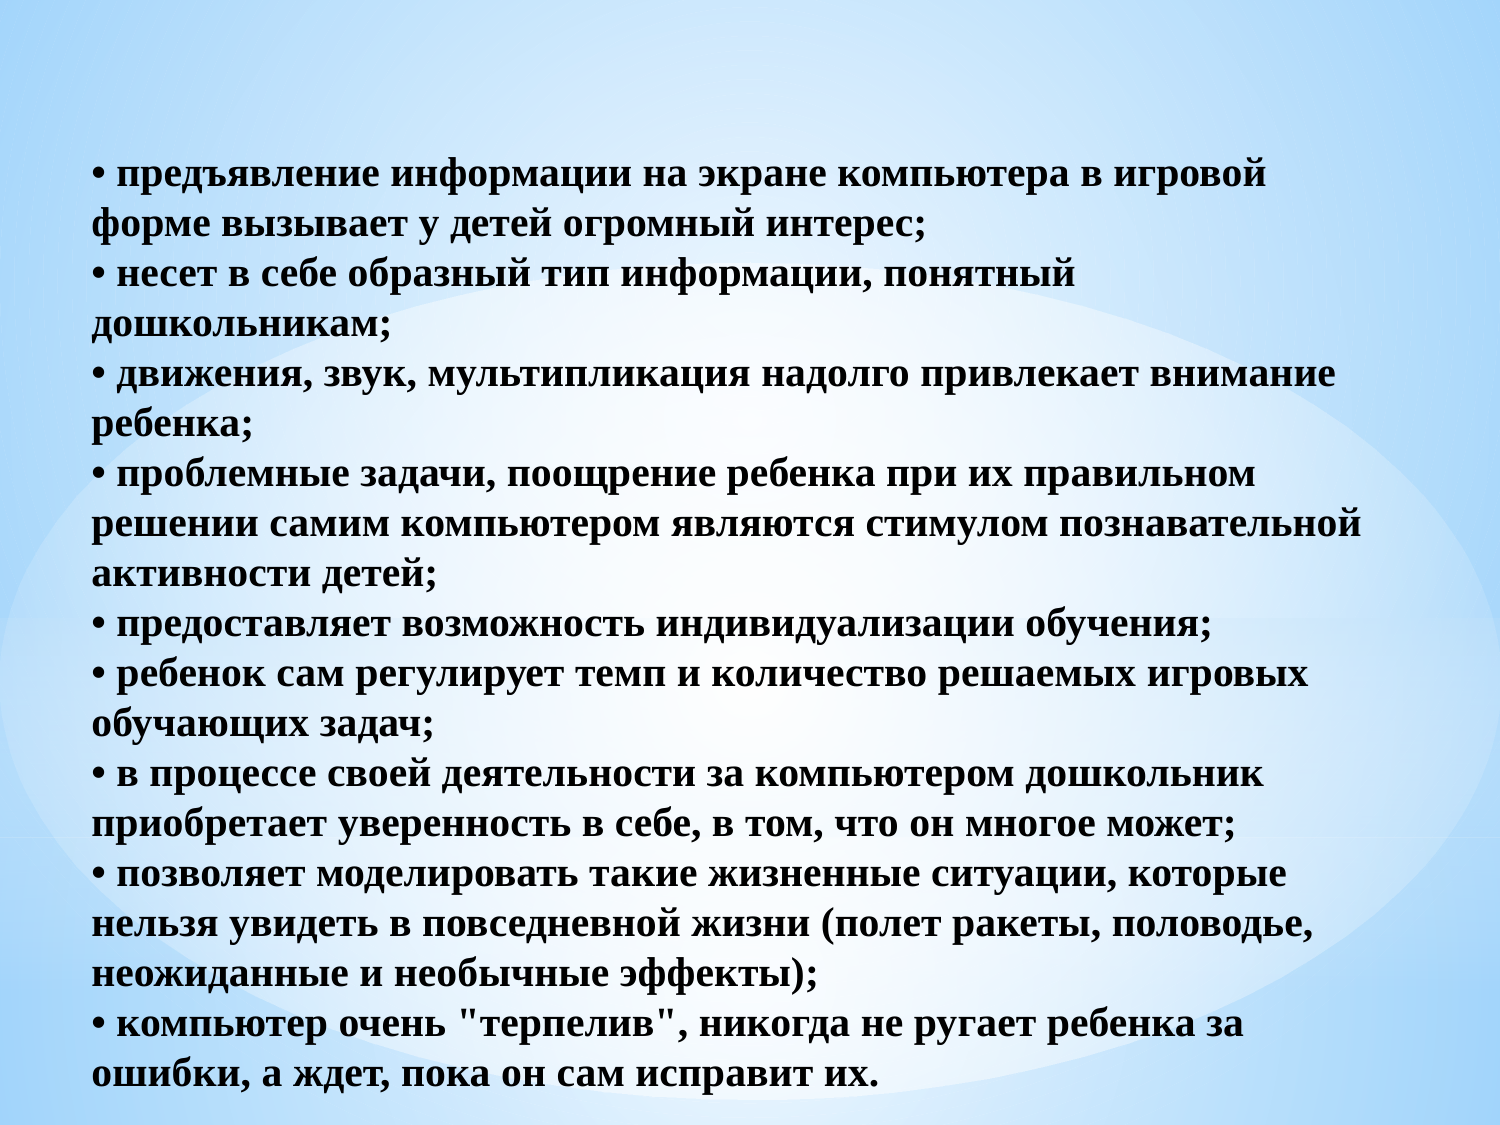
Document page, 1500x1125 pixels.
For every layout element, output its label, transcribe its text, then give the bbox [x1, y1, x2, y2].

list [53, 113, 1429, 207]
text_box • предъявление информации на экране компьютера в игровой форме вызывает у детей огромный интерес; • несет в себе образный тип информации, понятный дошкольникам; • движения, звук, мультипликация надолго привлекает внимание ребенка; • проблемные задачи, поощрение ребенка при их правильном решении самим компьютером являются стимулом познавательной активности детей; • предоставляет возможность индивидуализации обучения; • ребенок сам регулирует темп и количество решаемых игровых обучающих задач; • в процессе своей деятельности за компьютером дошкольник приобретает уверенность в себе, в том, что он многое может; • позволяет моделировать такие жизненные ситуации, которые нельзя увидеть в повседневной жизни (полет ракеты, половодье, неожиданные и необычные эффекты); • компьютер очень "терпелив", никогда не ругает ребенка за ошибки, а ждет, пока он сам исправит их. [76, 137, 1388, 1103]
